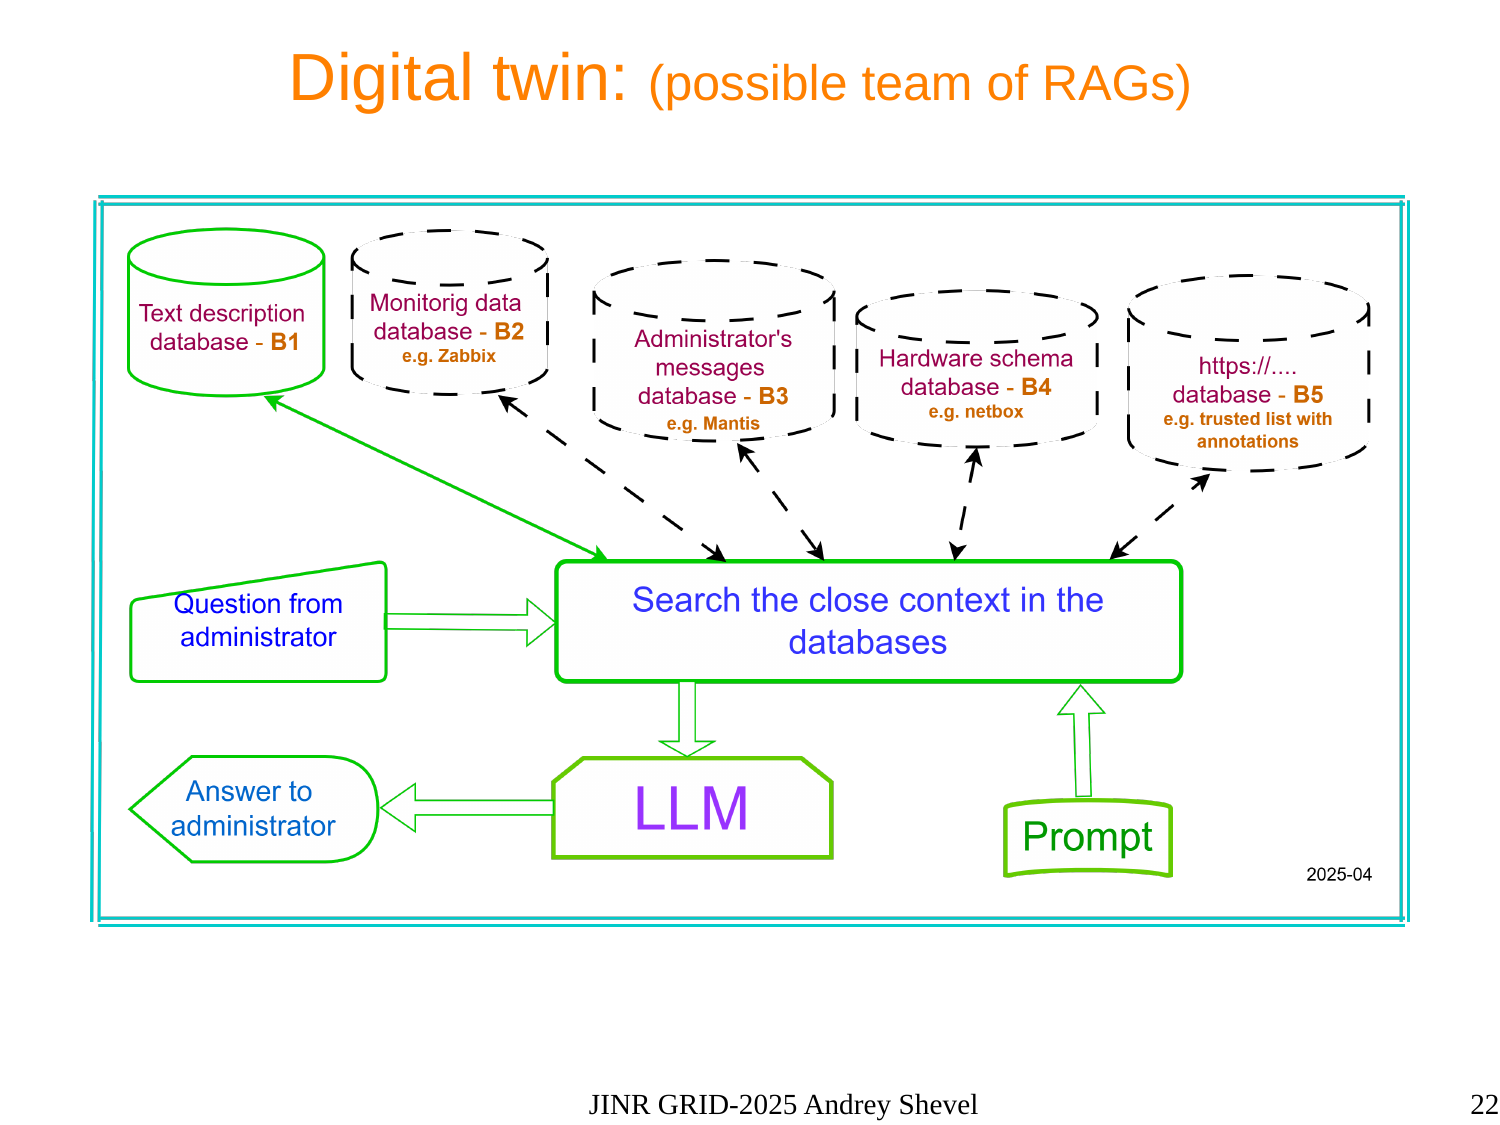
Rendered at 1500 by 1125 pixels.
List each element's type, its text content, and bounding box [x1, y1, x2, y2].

title Digital twin: (possible team of RAGs) [75, 0, 1425, 158]
picture [90, 195, 1410, 927]
